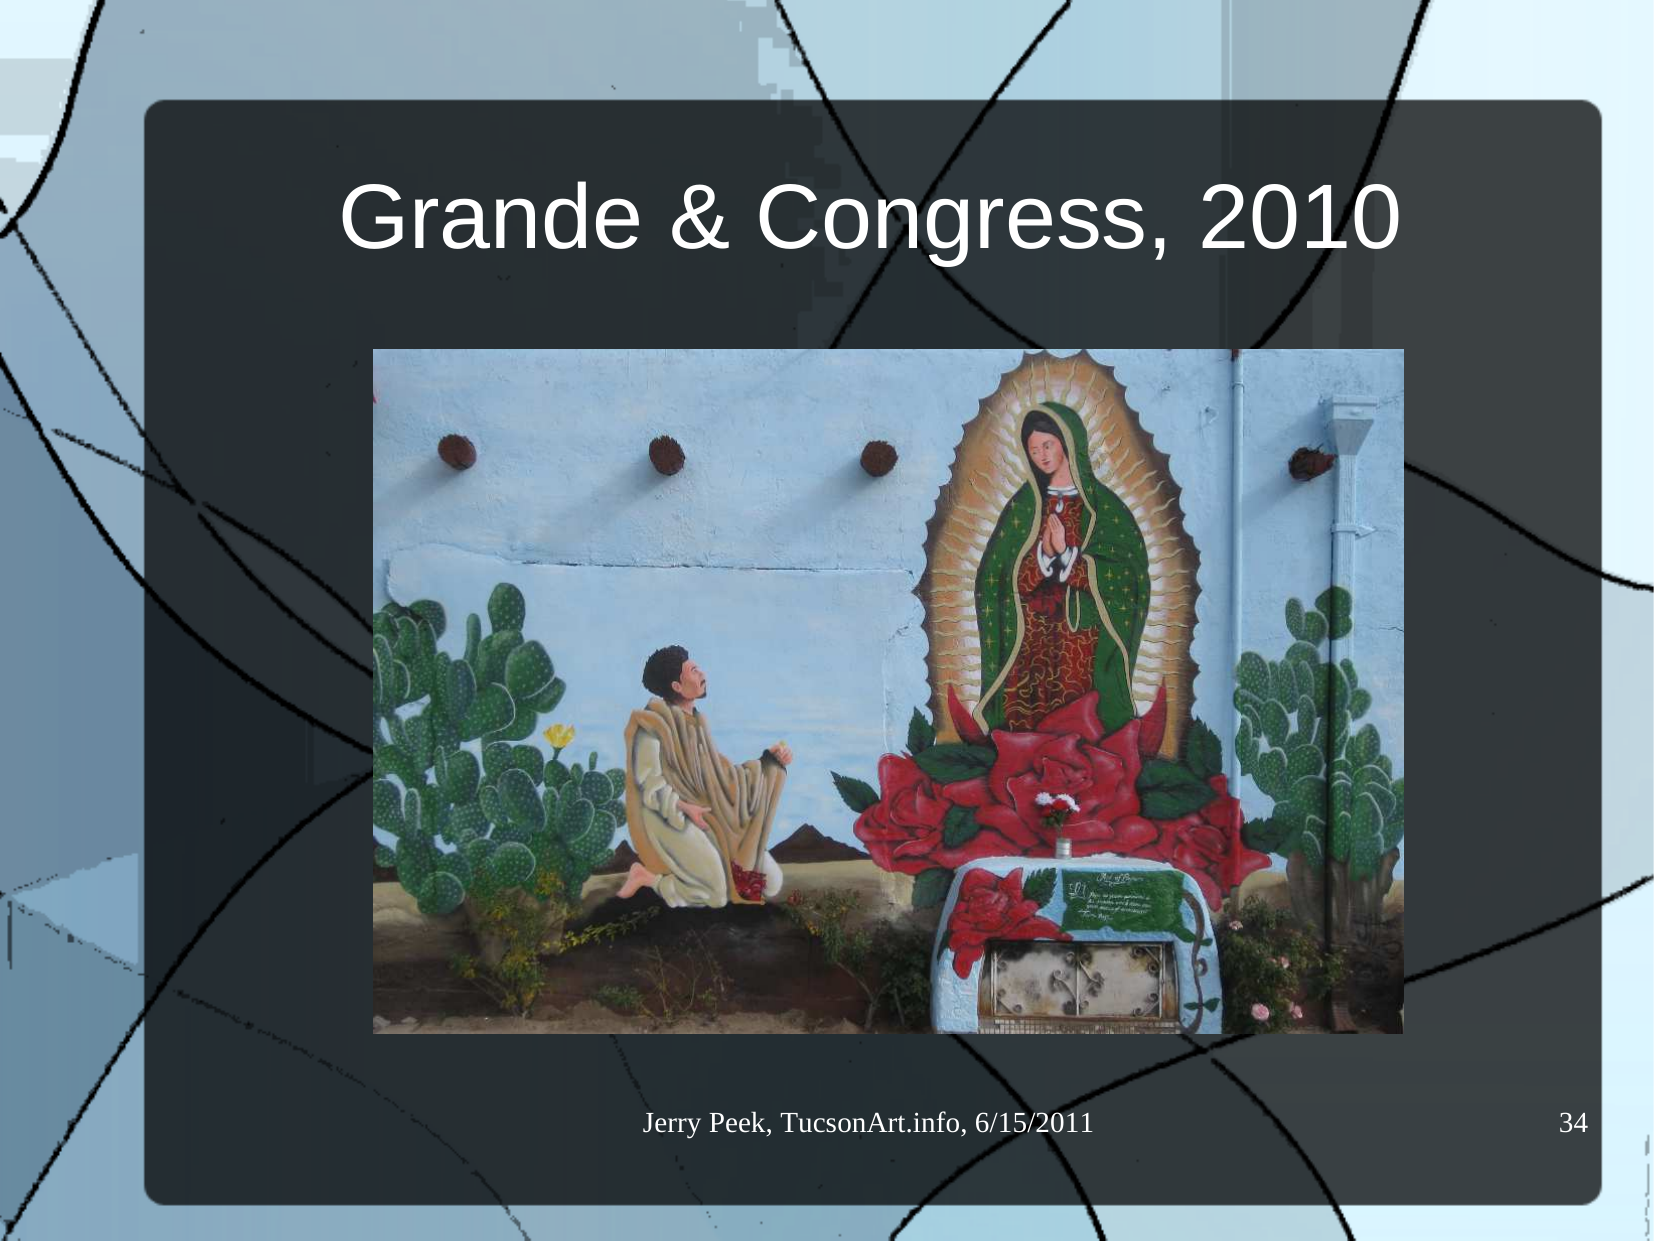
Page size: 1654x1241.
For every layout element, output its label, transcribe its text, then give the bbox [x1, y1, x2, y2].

picture [0, 0, 1654, 1241]
title Grande & Congress, 2010 [159, 108, 1583, 325]
